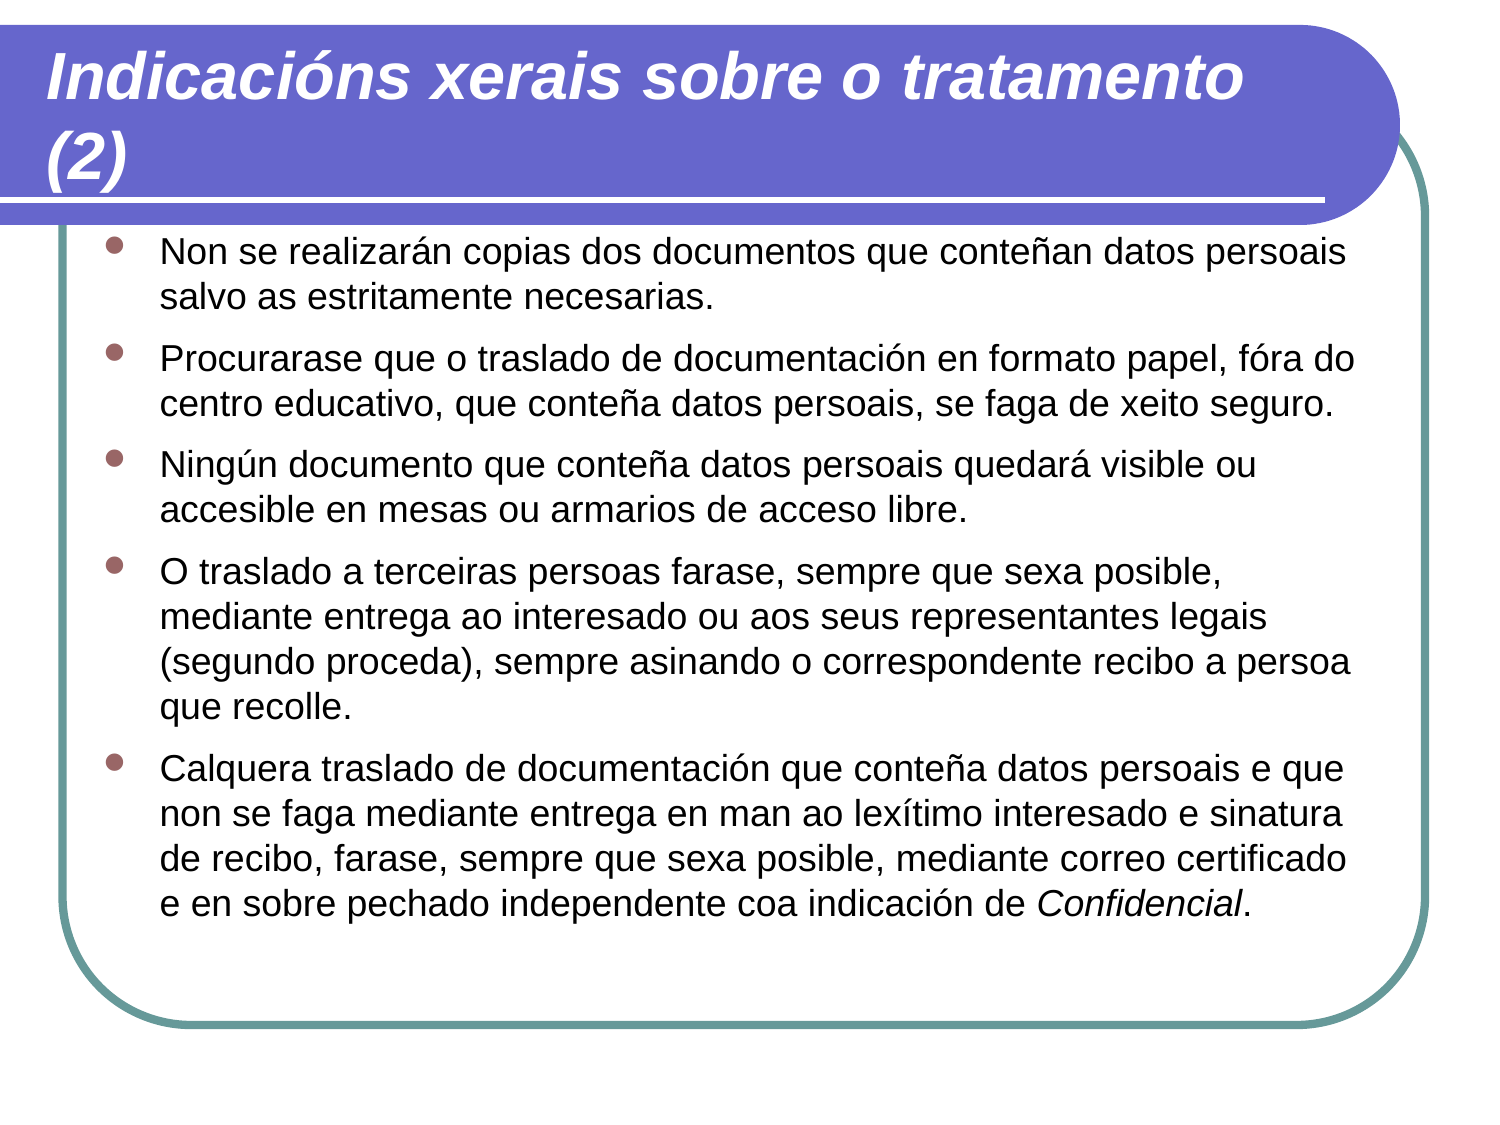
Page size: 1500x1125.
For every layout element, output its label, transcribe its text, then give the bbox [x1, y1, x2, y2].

list Non se realizarán copias dos documentos que conteñan datos persoais salvo as estritamente necesarias. Procurarase que o traslado de documentación en formato papel, fóra do centro educativo, que conteña datos persoais, se faga de xeito seguro. Ningún documento que conteña datos persoais quedará visible ou accesible en mesas ou armarios de acceso libre. O traslado a terceiras persoas farase, sempre que sexa posible, mediante entrega ao interesado ou aos seus representantes legais (segundo proceda), sempre asinando o correspondente recibo a persoa que recolle. Calquera traslado de documentación que conteña datos persoais e que non se faga mediante entrega en man ao lexítimo interesado e sinatura de recibo, farase, sempre que sexa posible, mediante correo certificado e en sobre pechado independente coa indicación de Confidencial. [88, 219, 1389, 945]
title Indicacións xerais sobre o tratamento (2) [31, 0, 1347, 226]
